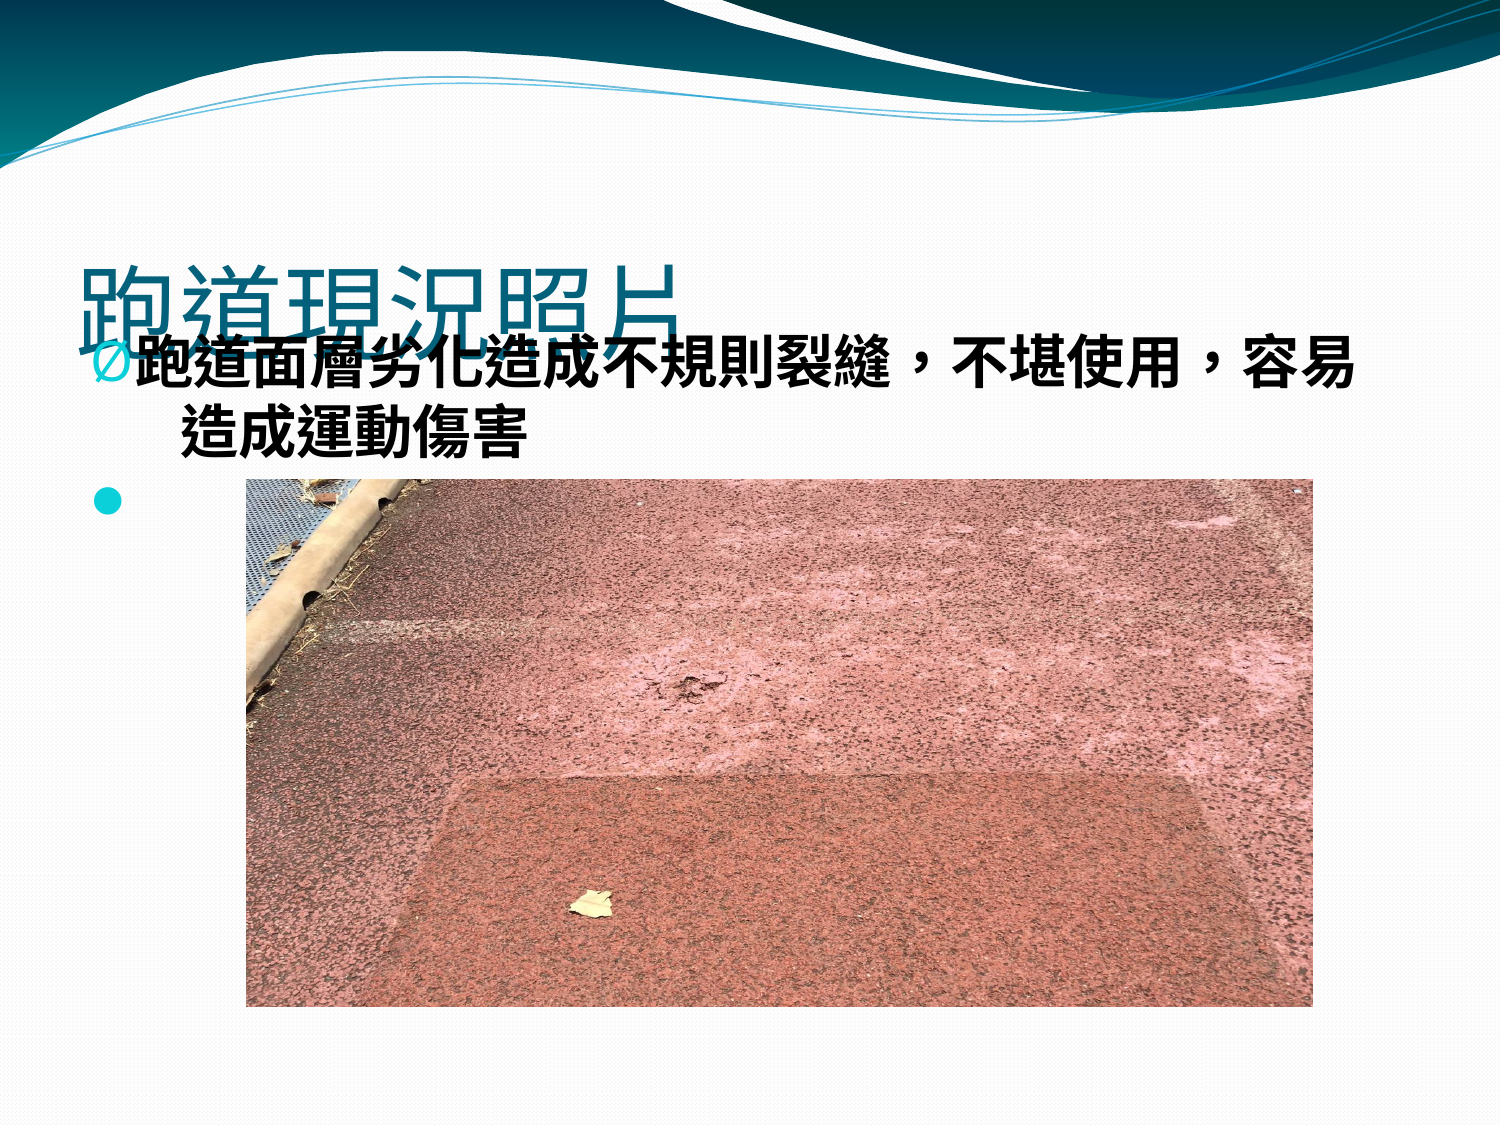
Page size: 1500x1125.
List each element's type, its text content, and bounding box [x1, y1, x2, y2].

picture [246, 479, 1313, 1007]
list 跑道面層劣化造成不規則裂縫，不堪使用，容易造成運動傷害 [75, 317, 1426, 1038]
title 跑道現況照片 [75, 115, 1426, 304]
